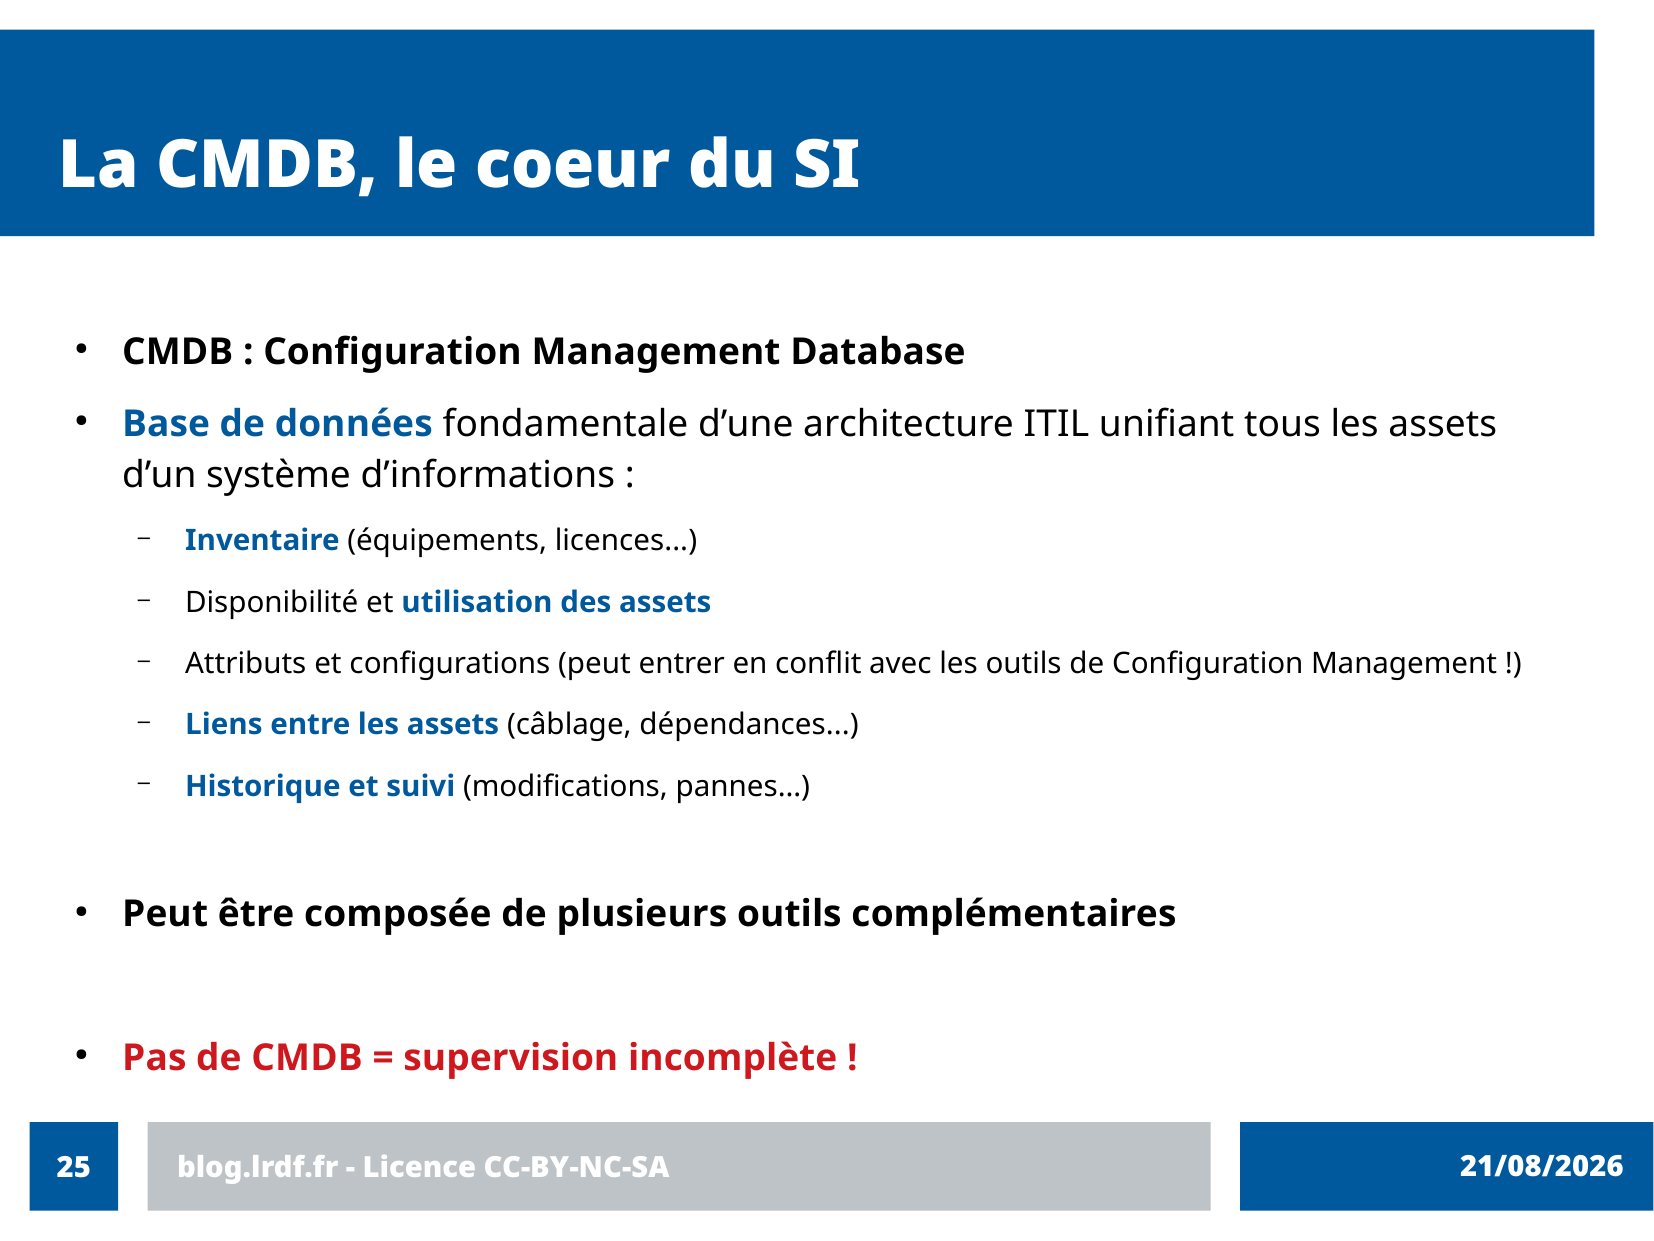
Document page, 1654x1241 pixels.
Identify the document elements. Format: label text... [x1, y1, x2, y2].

title La CMDB, le coeur du SI [59, 59, 1595, 207]
list CMDB : Configuration Management Database Base de données fondamentale d’une architecture ITIL unifiant tous les assets d’un système d’informations : Inventaire (équipements, licences...) Disponibilité et utilisation des assets Attributs et configurations (peut entrer en conflit avec les outils de Configuration Management !) Liens entre les assets (câblage, dépendances...) Historique et suivi (modifications, pannes…) Peut être composée de plusieurs outils complémentaires Pas de CMDB = supervision incomplète ! [59, 324, 1565, 1093]
